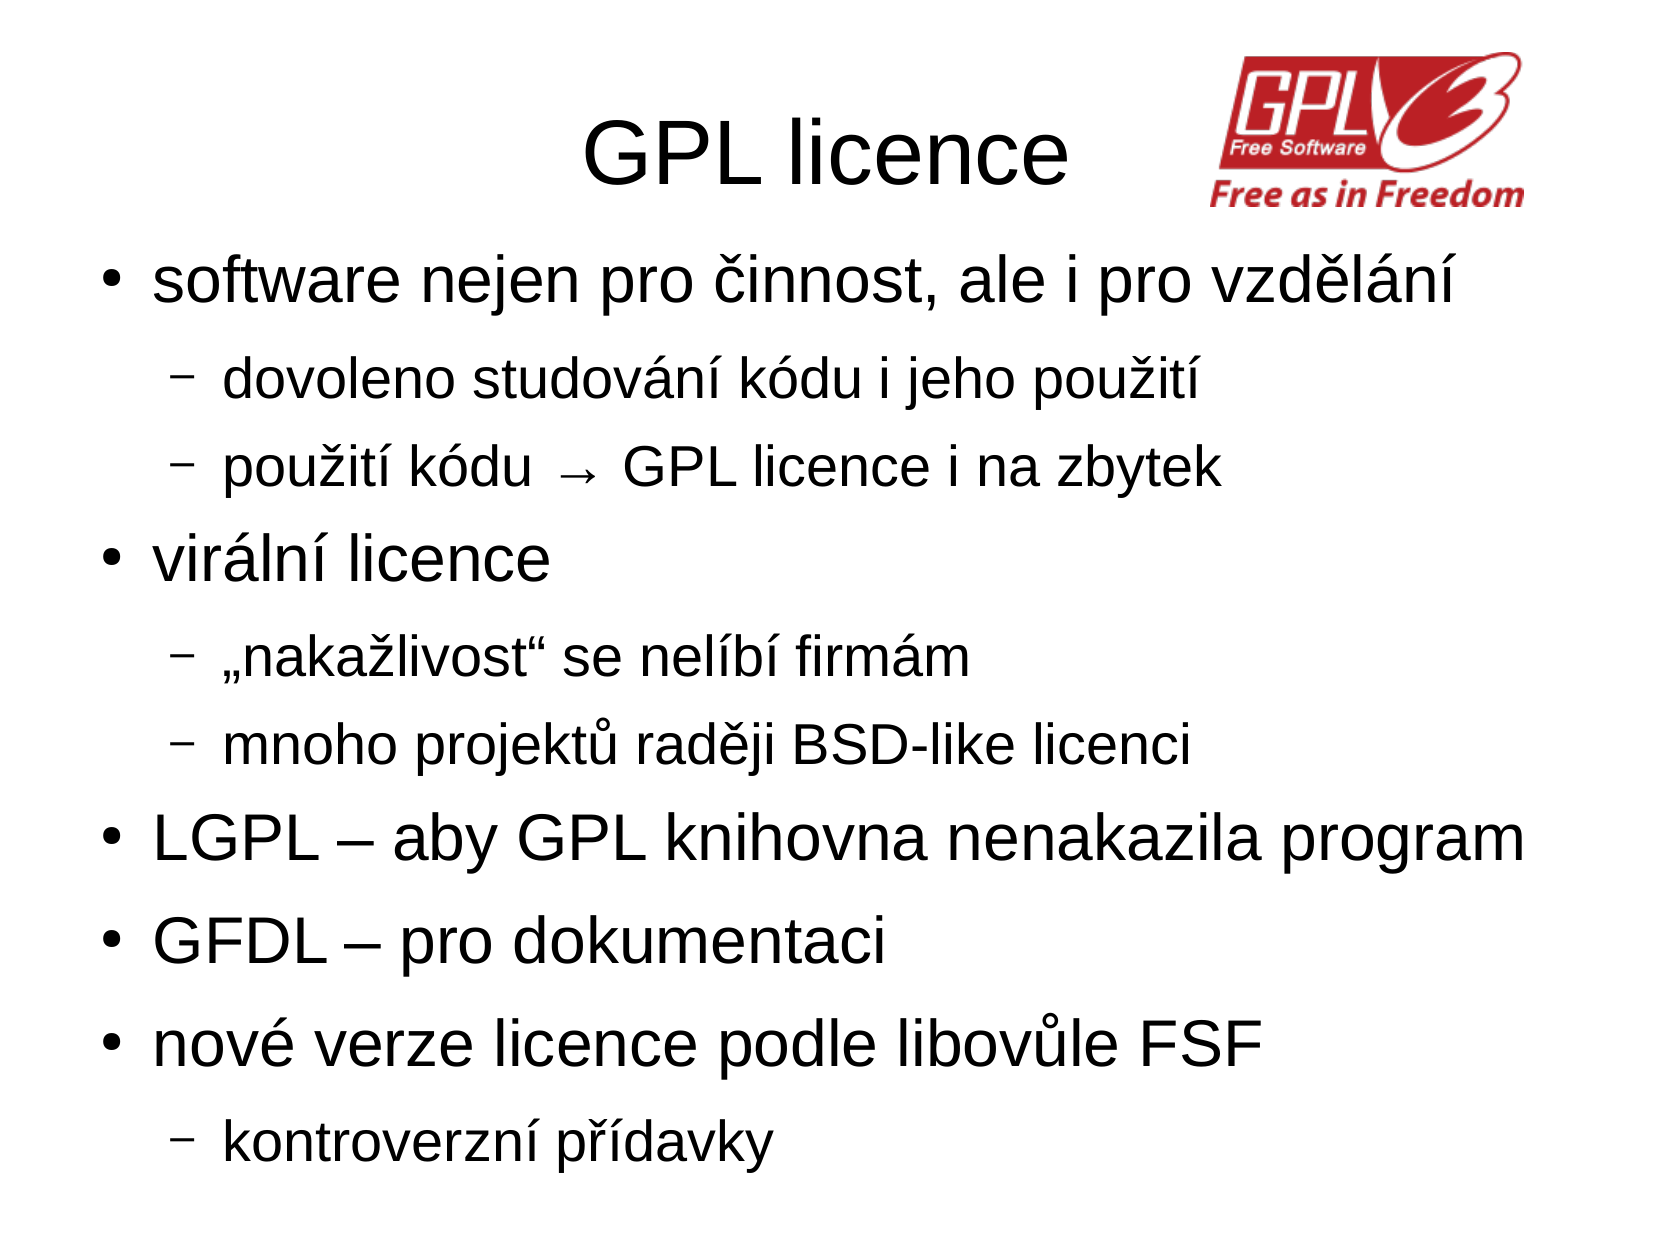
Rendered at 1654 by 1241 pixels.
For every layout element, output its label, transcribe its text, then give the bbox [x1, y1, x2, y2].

title GPL licence [82, 56, 1571, 242]
picture [1210, 52, 1524, 207]
list software nejen pro činnost, ale i pro vzdělání dovoleno studování kódu i jeho použití použití kódu → GPL licence i na zbytek virální licence „nakažlivost“ se nelíbí firmám mnoho projektů raději BSD-like licenci LGPL – aby GPL knihovna nenakazila program GFDL – pro dokumentaci nové verze licence podle libovůle FSF kontroverzní přídavky [82, 242, 1571, 1183]
